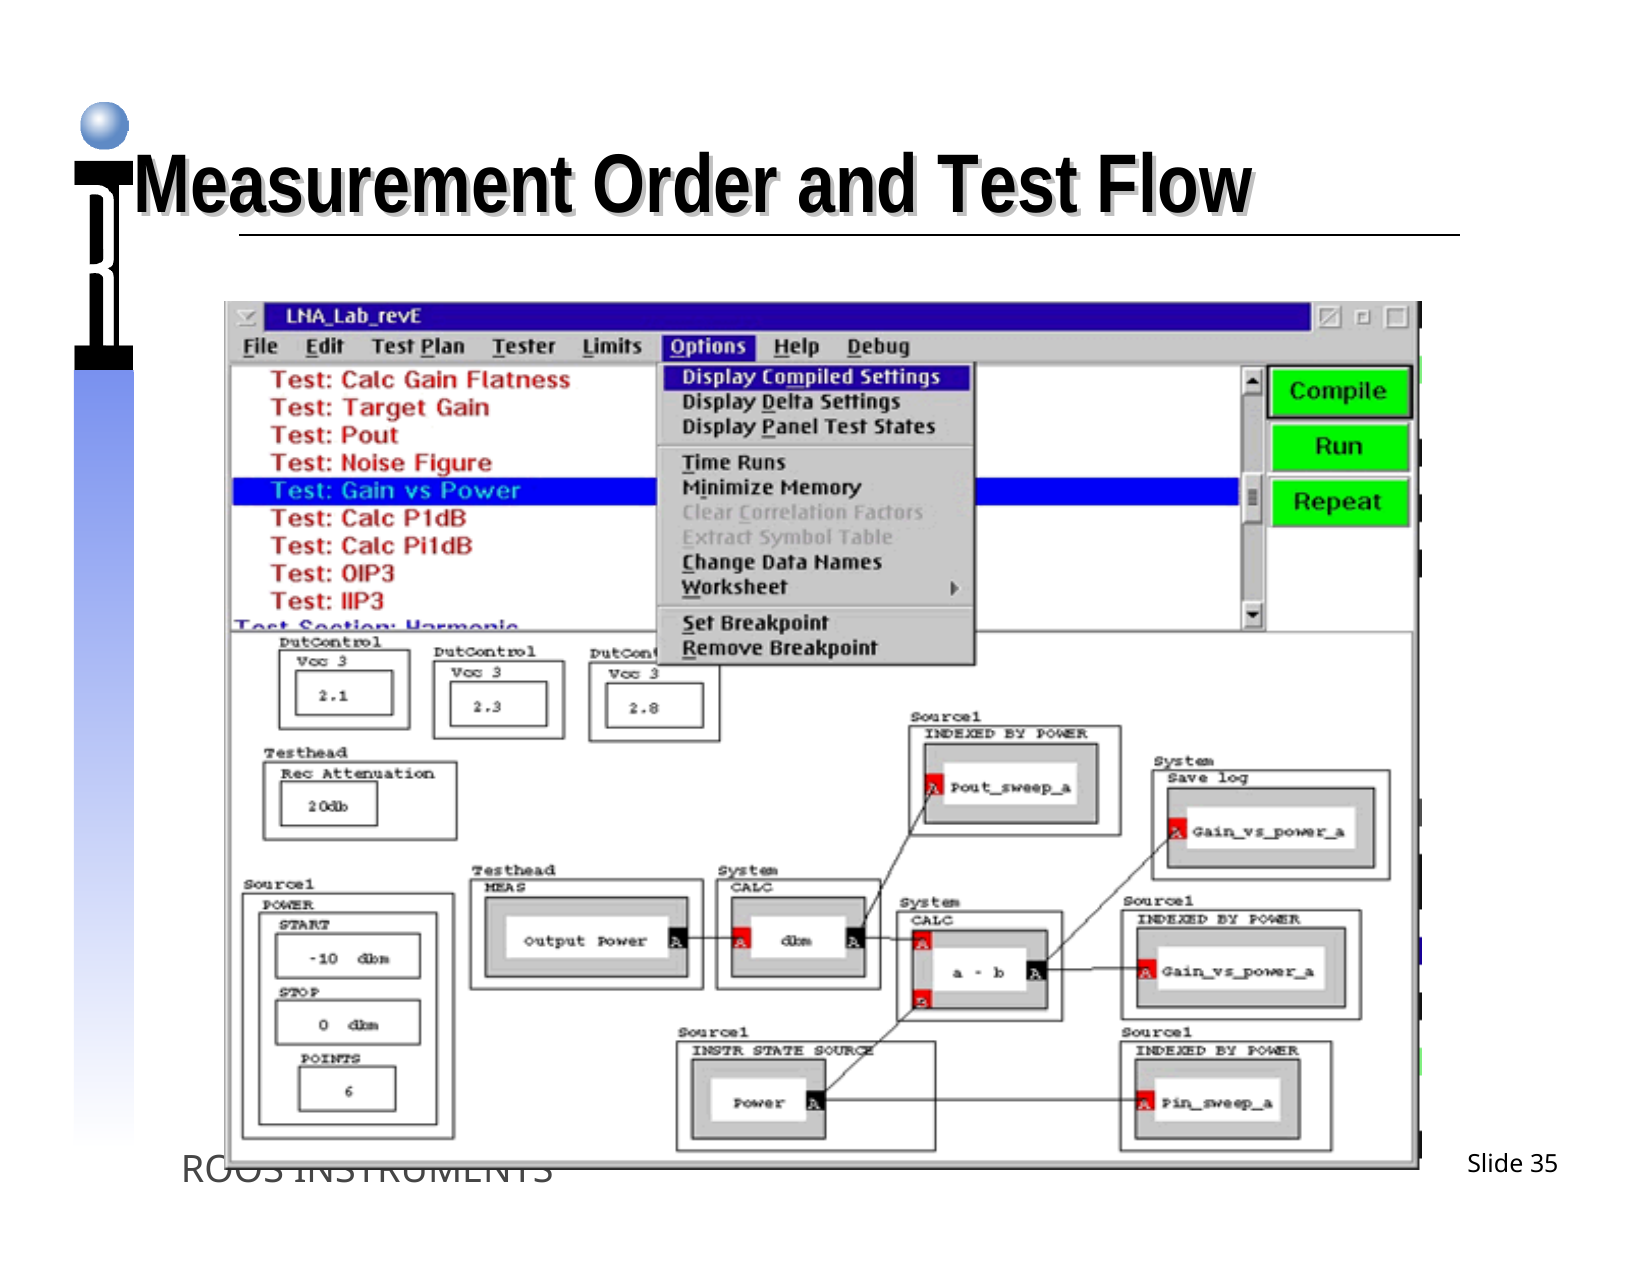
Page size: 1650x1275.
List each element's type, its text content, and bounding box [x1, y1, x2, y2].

text_box Measurement Order and Test Flow [133, 58, 1600, 231]
picture [224, 301, 1422, 1170]
